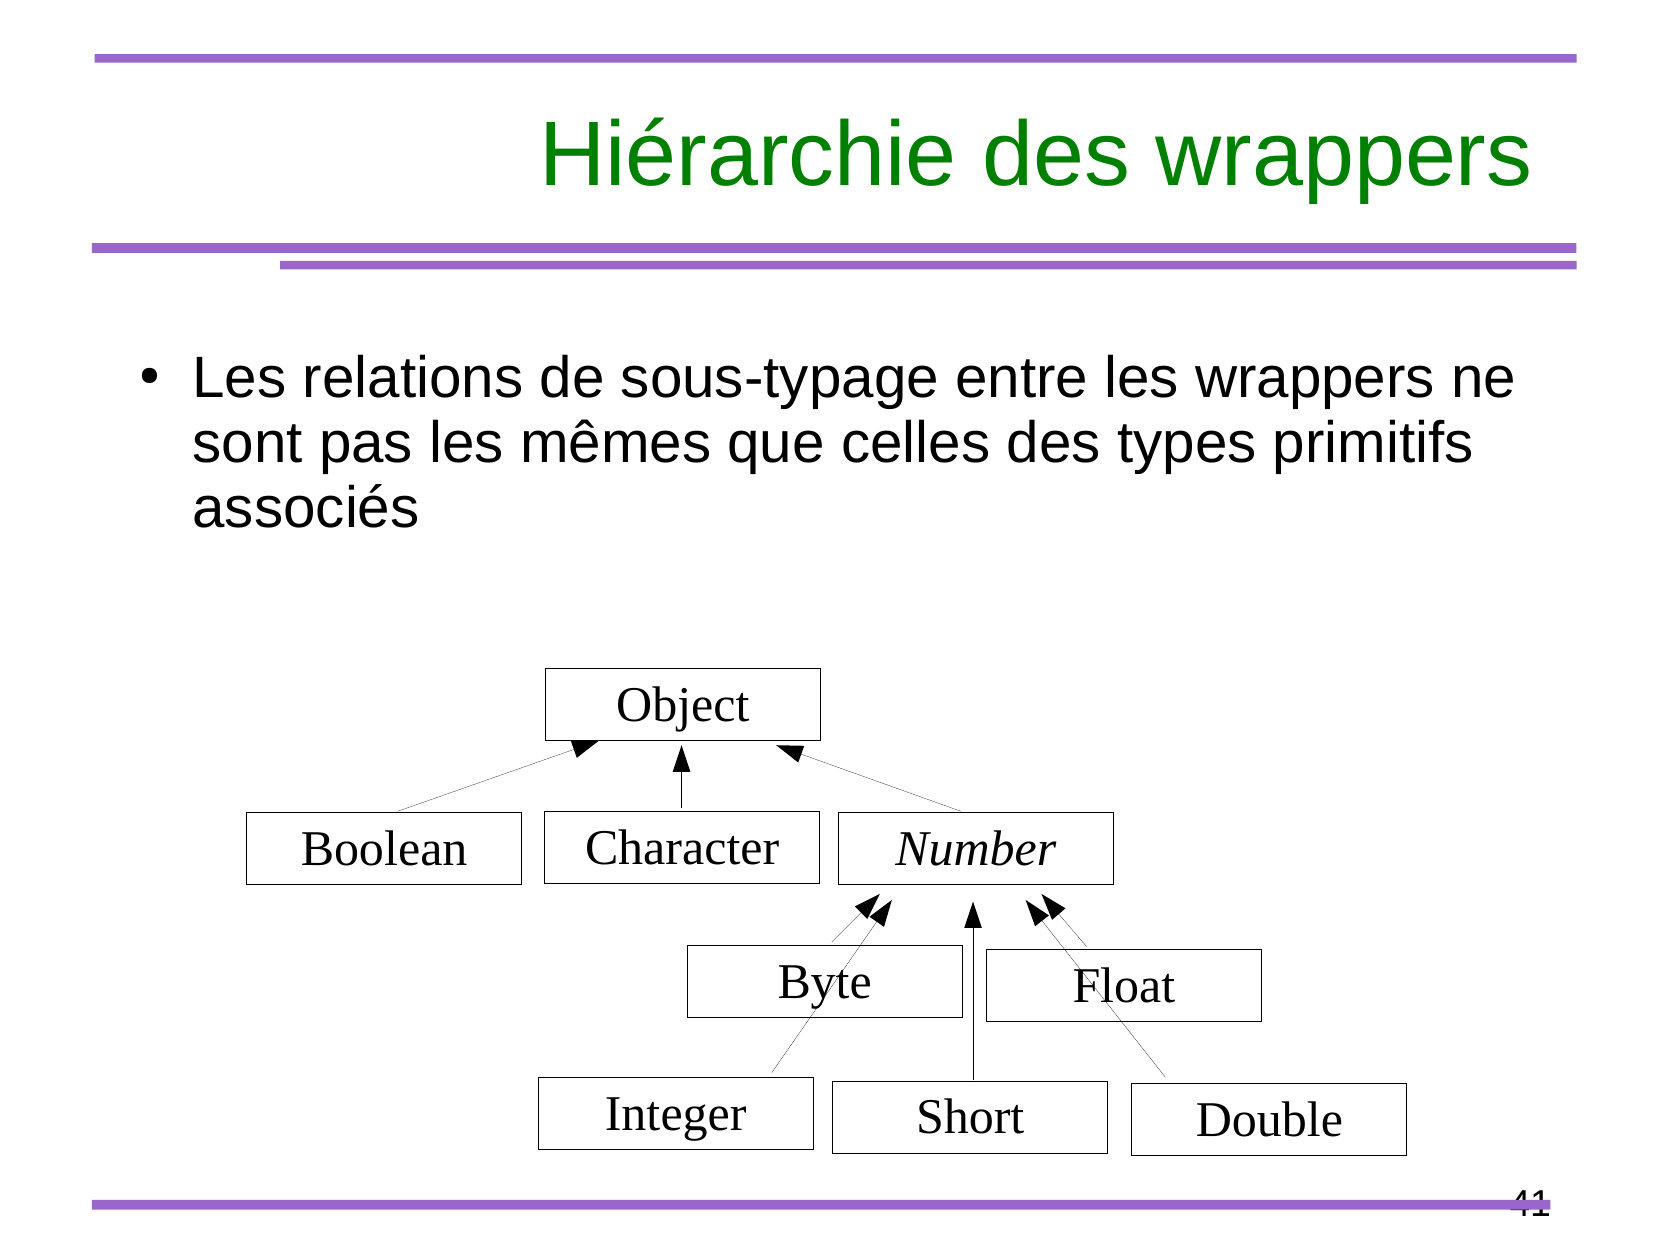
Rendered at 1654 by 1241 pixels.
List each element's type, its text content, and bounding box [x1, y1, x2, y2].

title Hiérarchie des wrappers [121, 49, 1534, 257]
text_box Object [545, 668, 821, 741]
text_box Float [986, 949, 1262, 1022]
text_box Number [838, 812, 1114, 885]
list Les relations de sous-typage entre les wrappers ne sont pas les mêmes que celles des types primitifs associés [121, 344, 1534, 1127]
text_box Byte [687, 945, 963, 1018]
text_box Integer [538, 1077, 814, 1150]
text_box Boolean [246, 812, 522, 885]
text_box Double [1131, 1083, 1407, 1156]
text_box Short [832, 1081, 1108, 1154]
text_box Character [544, 811, 820, 884]
